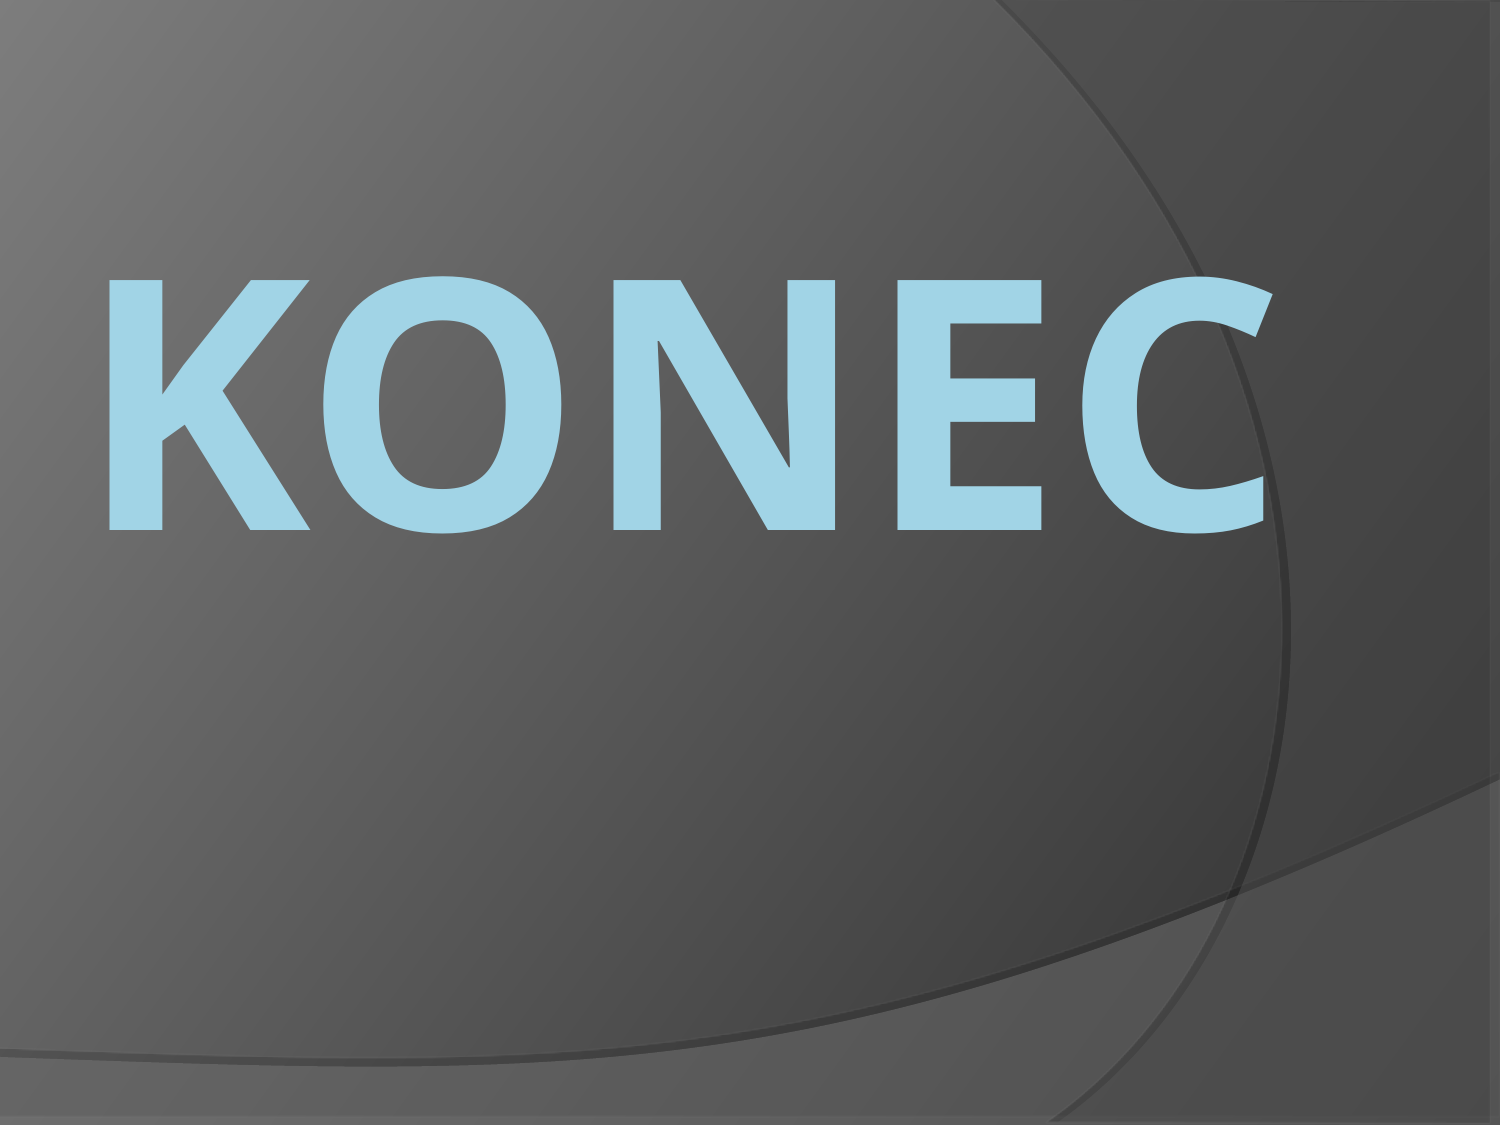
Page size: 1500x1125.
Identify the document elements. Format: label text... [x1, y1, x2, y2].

title KONEC [53, 172, 1294, 1012]
